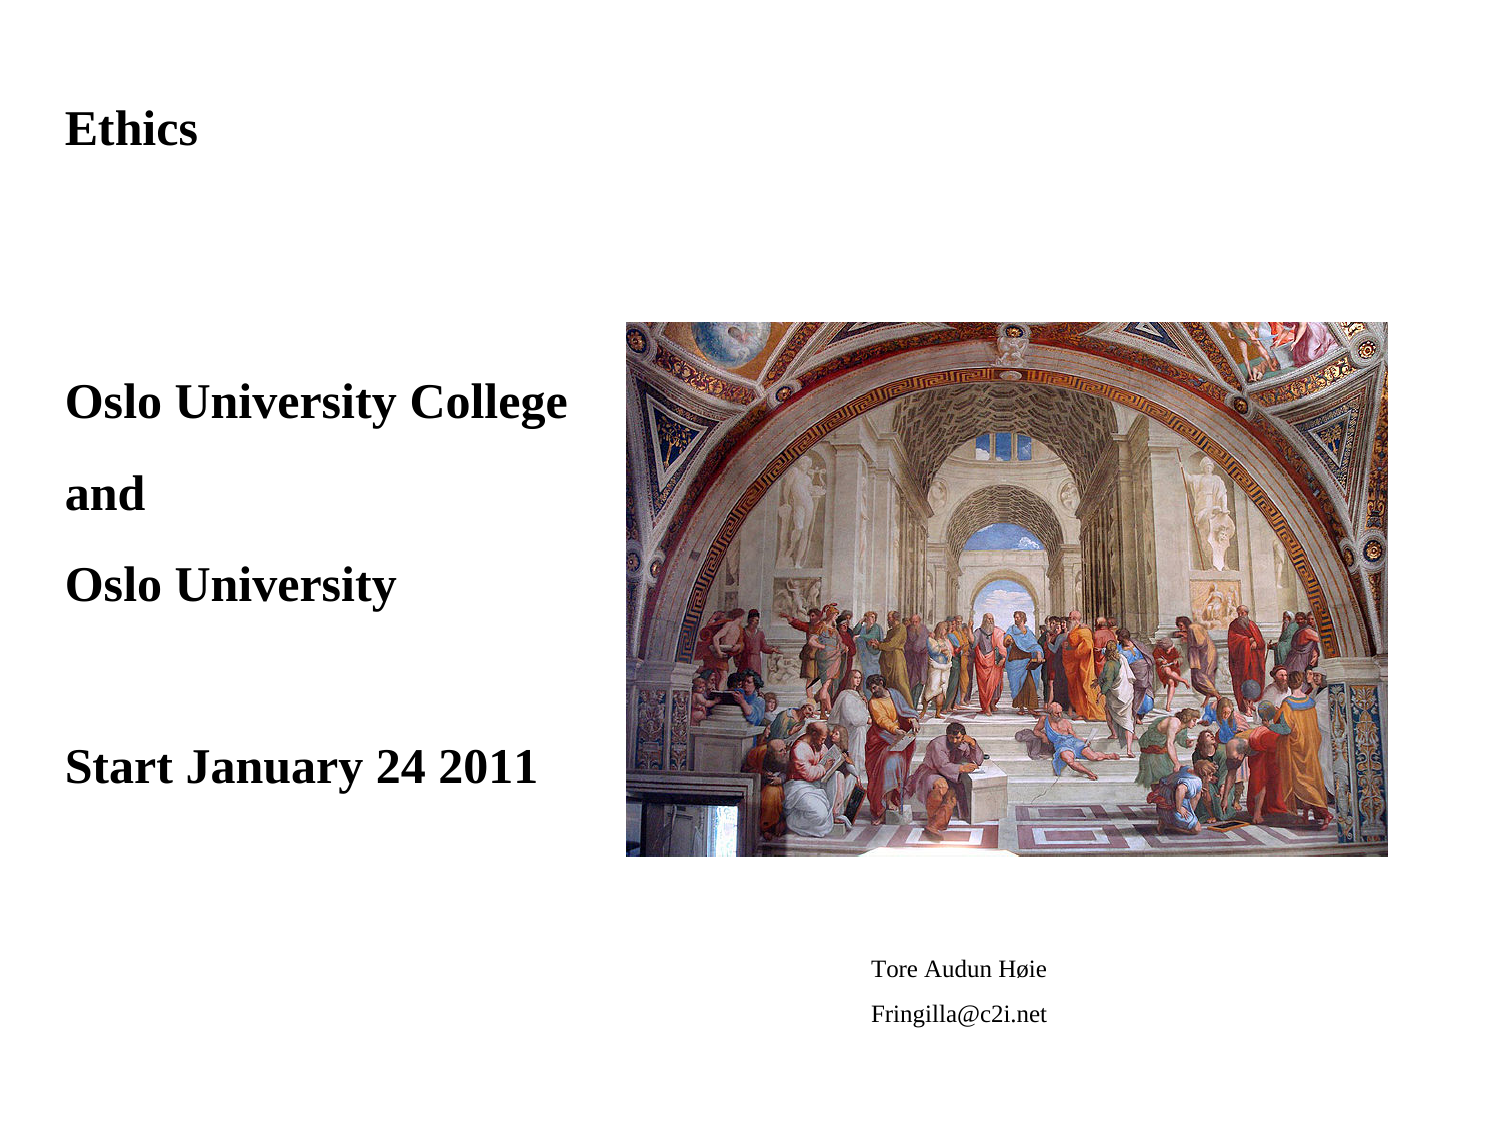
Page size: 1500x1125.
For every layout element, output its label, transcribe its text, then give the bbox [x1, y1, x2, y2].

text_box Tore Audun Høie Fringilla@c2i.net [856, 944, 1419, 1036]
text_box Ethics Oslo University College and Oslo University Start January 24 2011 [50, 87, 1463, 802]
picture [626, 322, 1388, 857]
